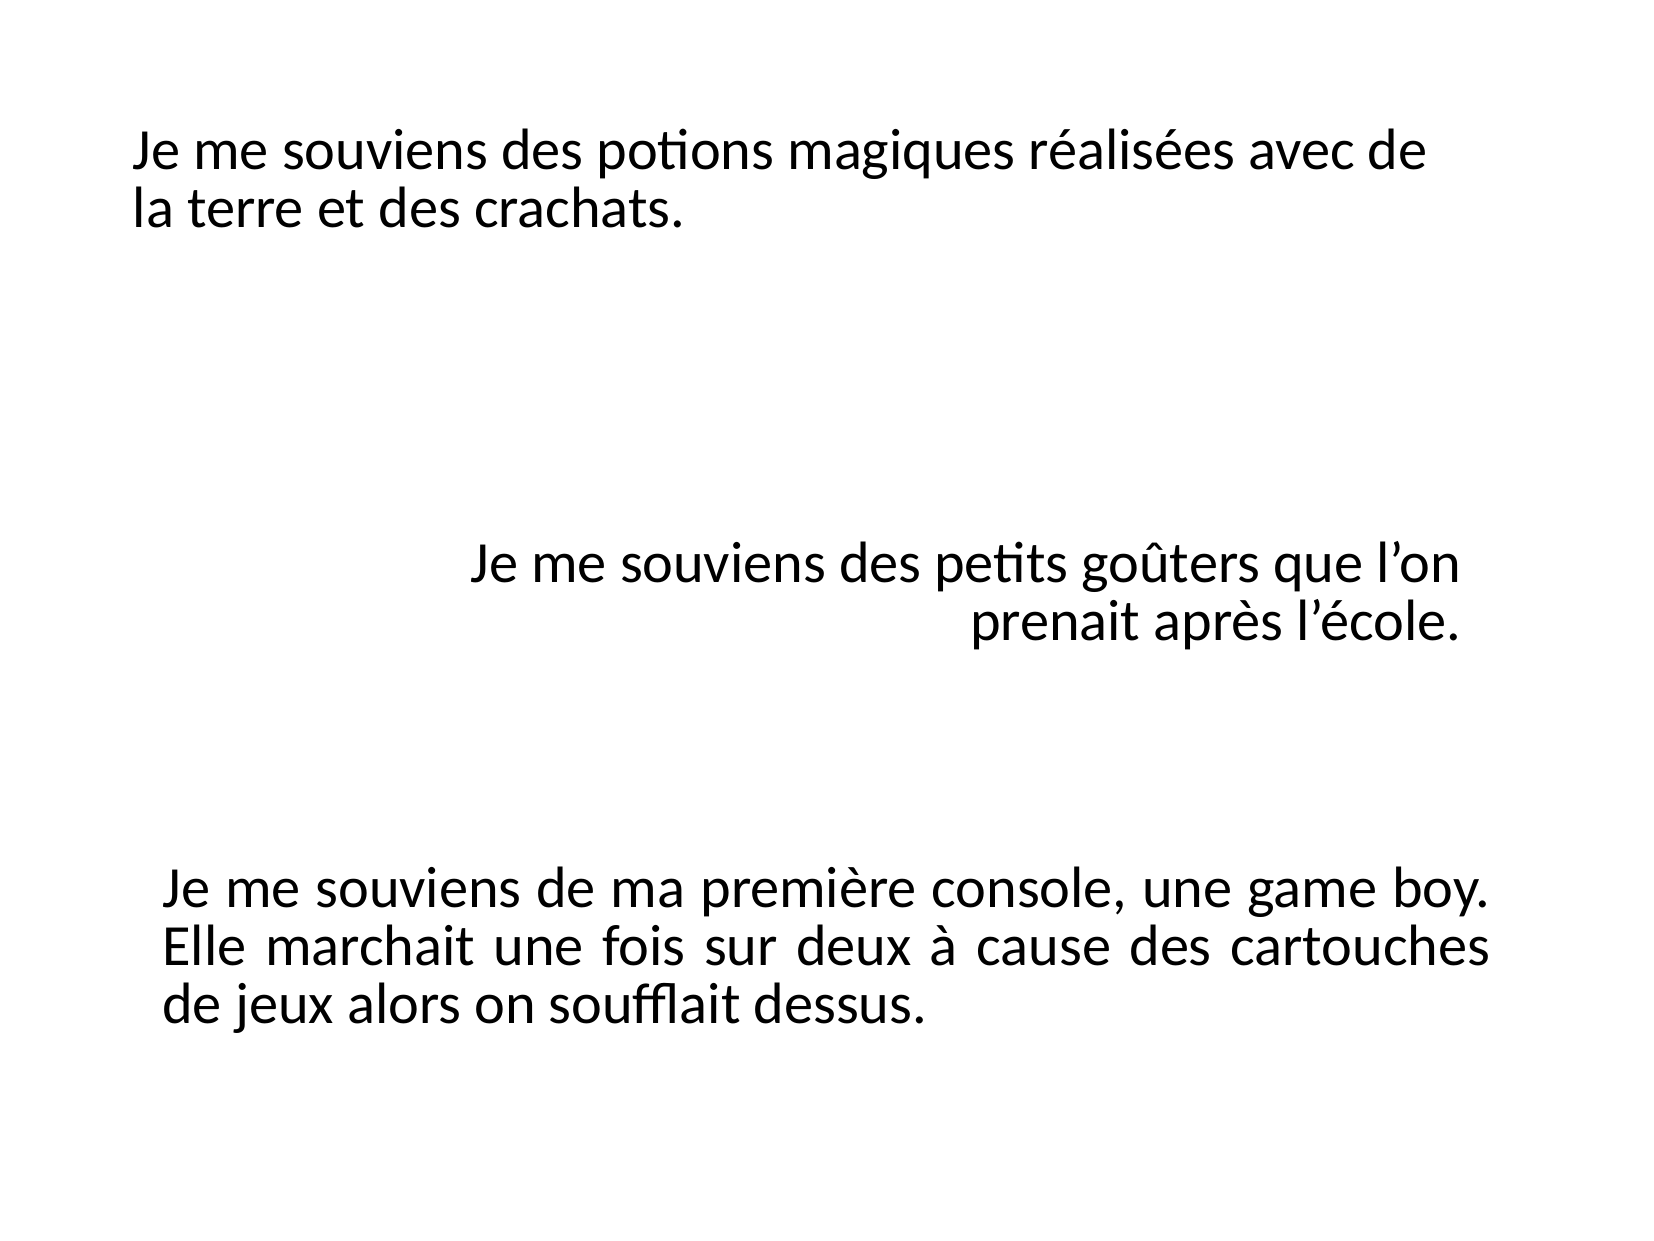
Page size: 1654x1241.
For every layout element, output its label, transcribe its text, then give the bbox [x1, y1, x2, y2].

text_box Je me souviens des petits goûters que l’on prenait après l’école. [295, 531, 1477, 689]
text_box Je me souviens des potions magiques réalisées avec de la terre et des crachats. [118, 118, 1477, 276]
text_box Je me souviens de ma première console, une game boy. Elle marchait une fois sur deux à cause des cartouches de jeux alors on soufflait dessus. [147, 856, 1506, 1085]
